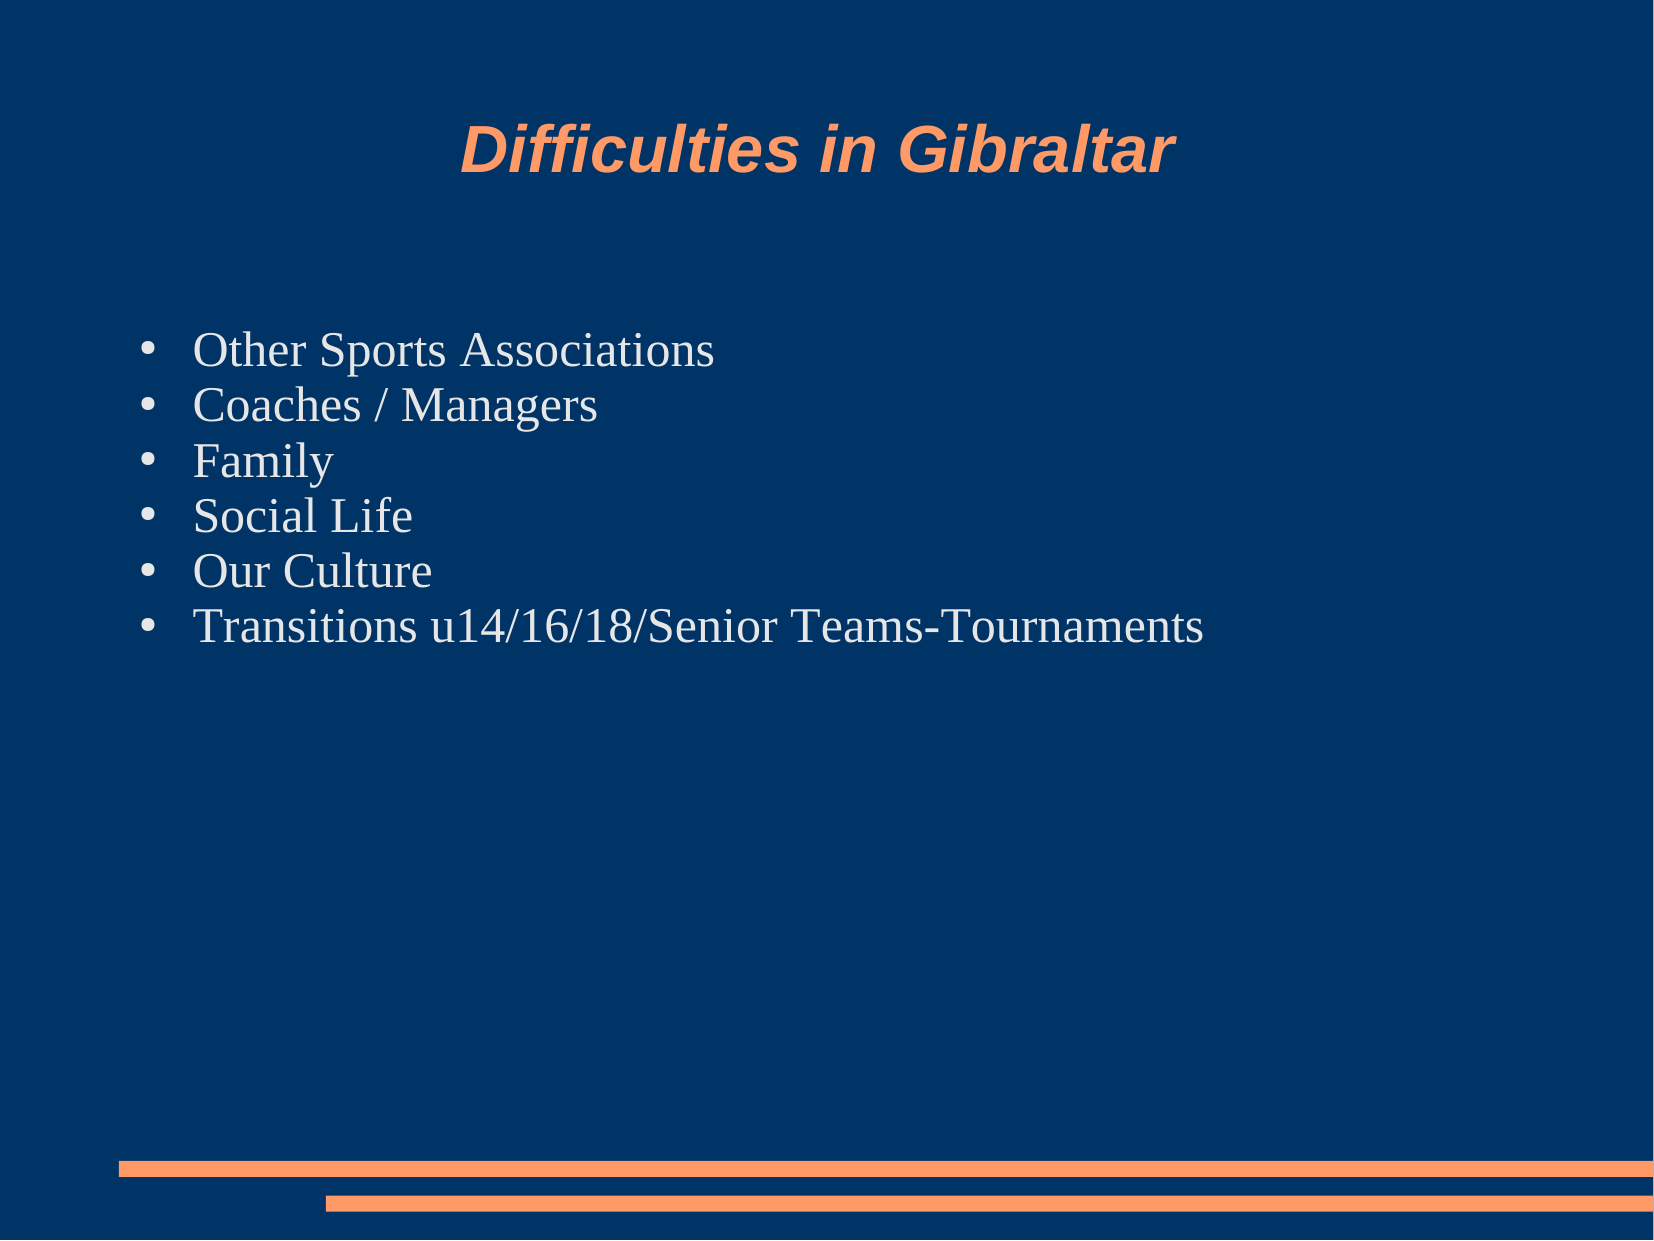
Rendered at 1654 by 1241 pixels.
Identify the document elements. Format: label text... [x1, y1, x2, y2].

list Other Sports Associations Coaches / Managers Family Social Life Our Culture Transitions u14/16/18/Senior Teams-Tournaments [121, 322, 1561, 1132]
title Difficulties in Gibraltar [121, 46, 1534, 254]
